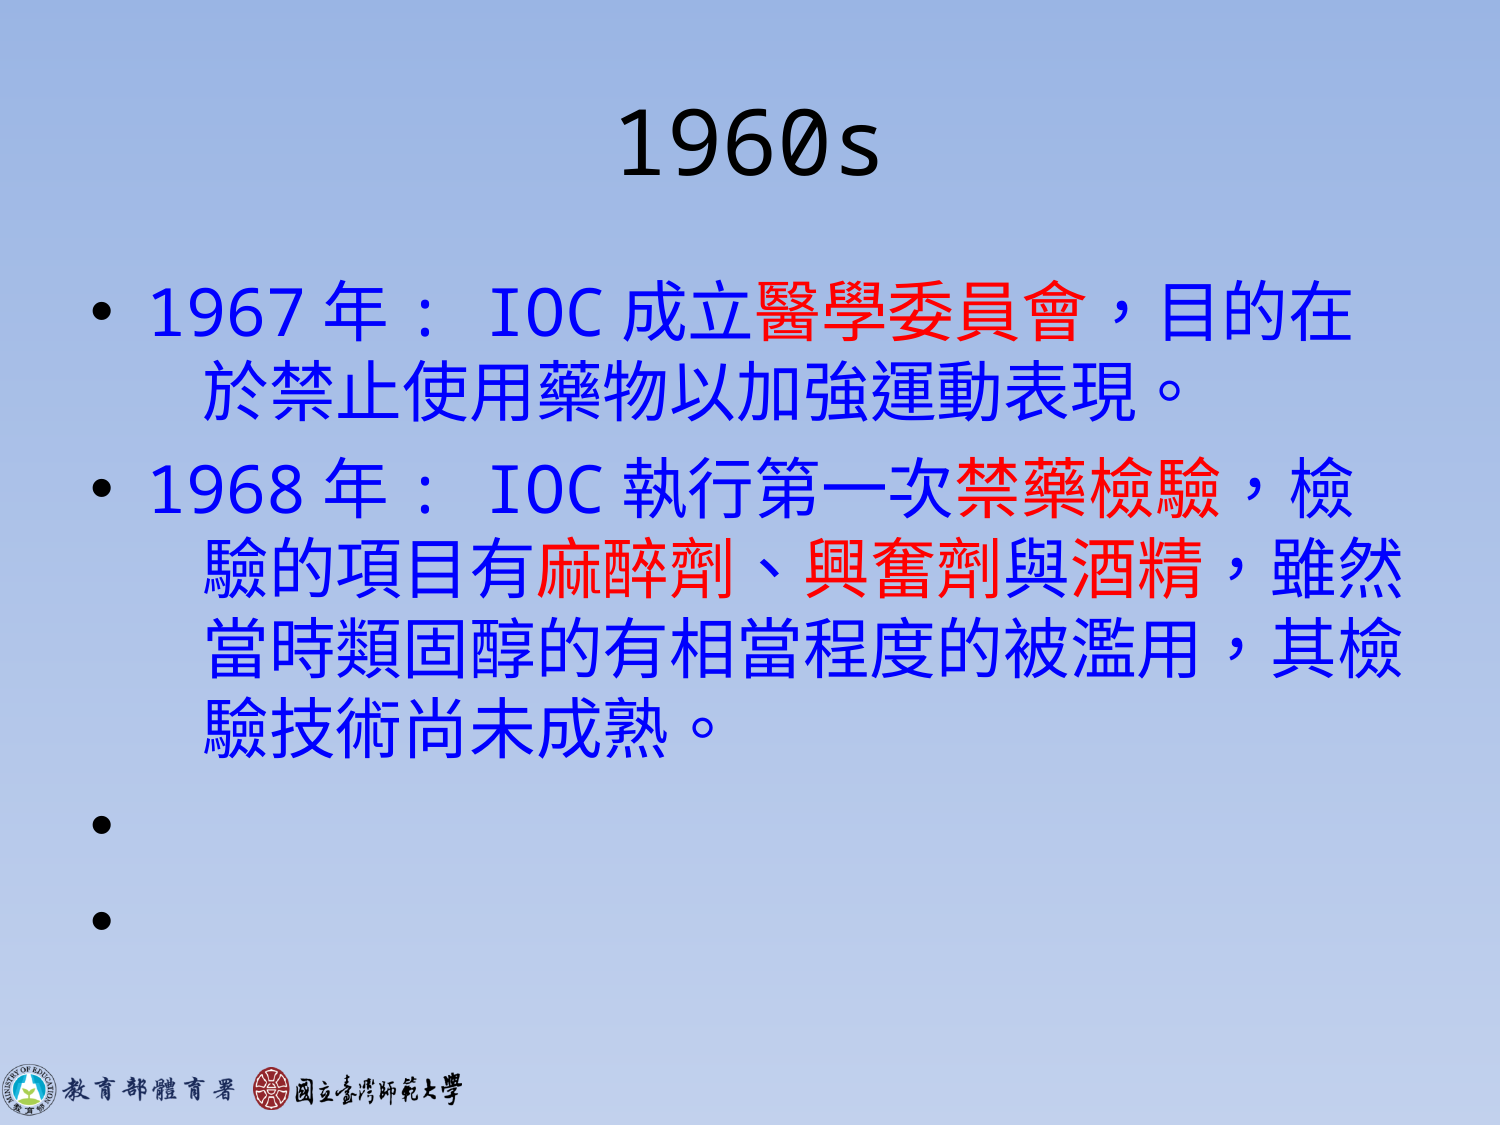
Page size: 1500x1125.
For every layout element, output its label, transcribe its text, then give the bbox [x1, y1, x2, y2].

list 1967年: IOC成立醫學委員會，目的在於禁止使用藥物以加強運動表現。 1968年: IOC執行第一次禁藥檢驗，檢驗的項目有麻醉劑、興奮劑與酒精，雖然當時類固醇的有相當程度的被濫用，其檢驗技術尚未成熟。 [75, 262, 1426, 1005]
title 1960s [75, 45, 1426, 233]
